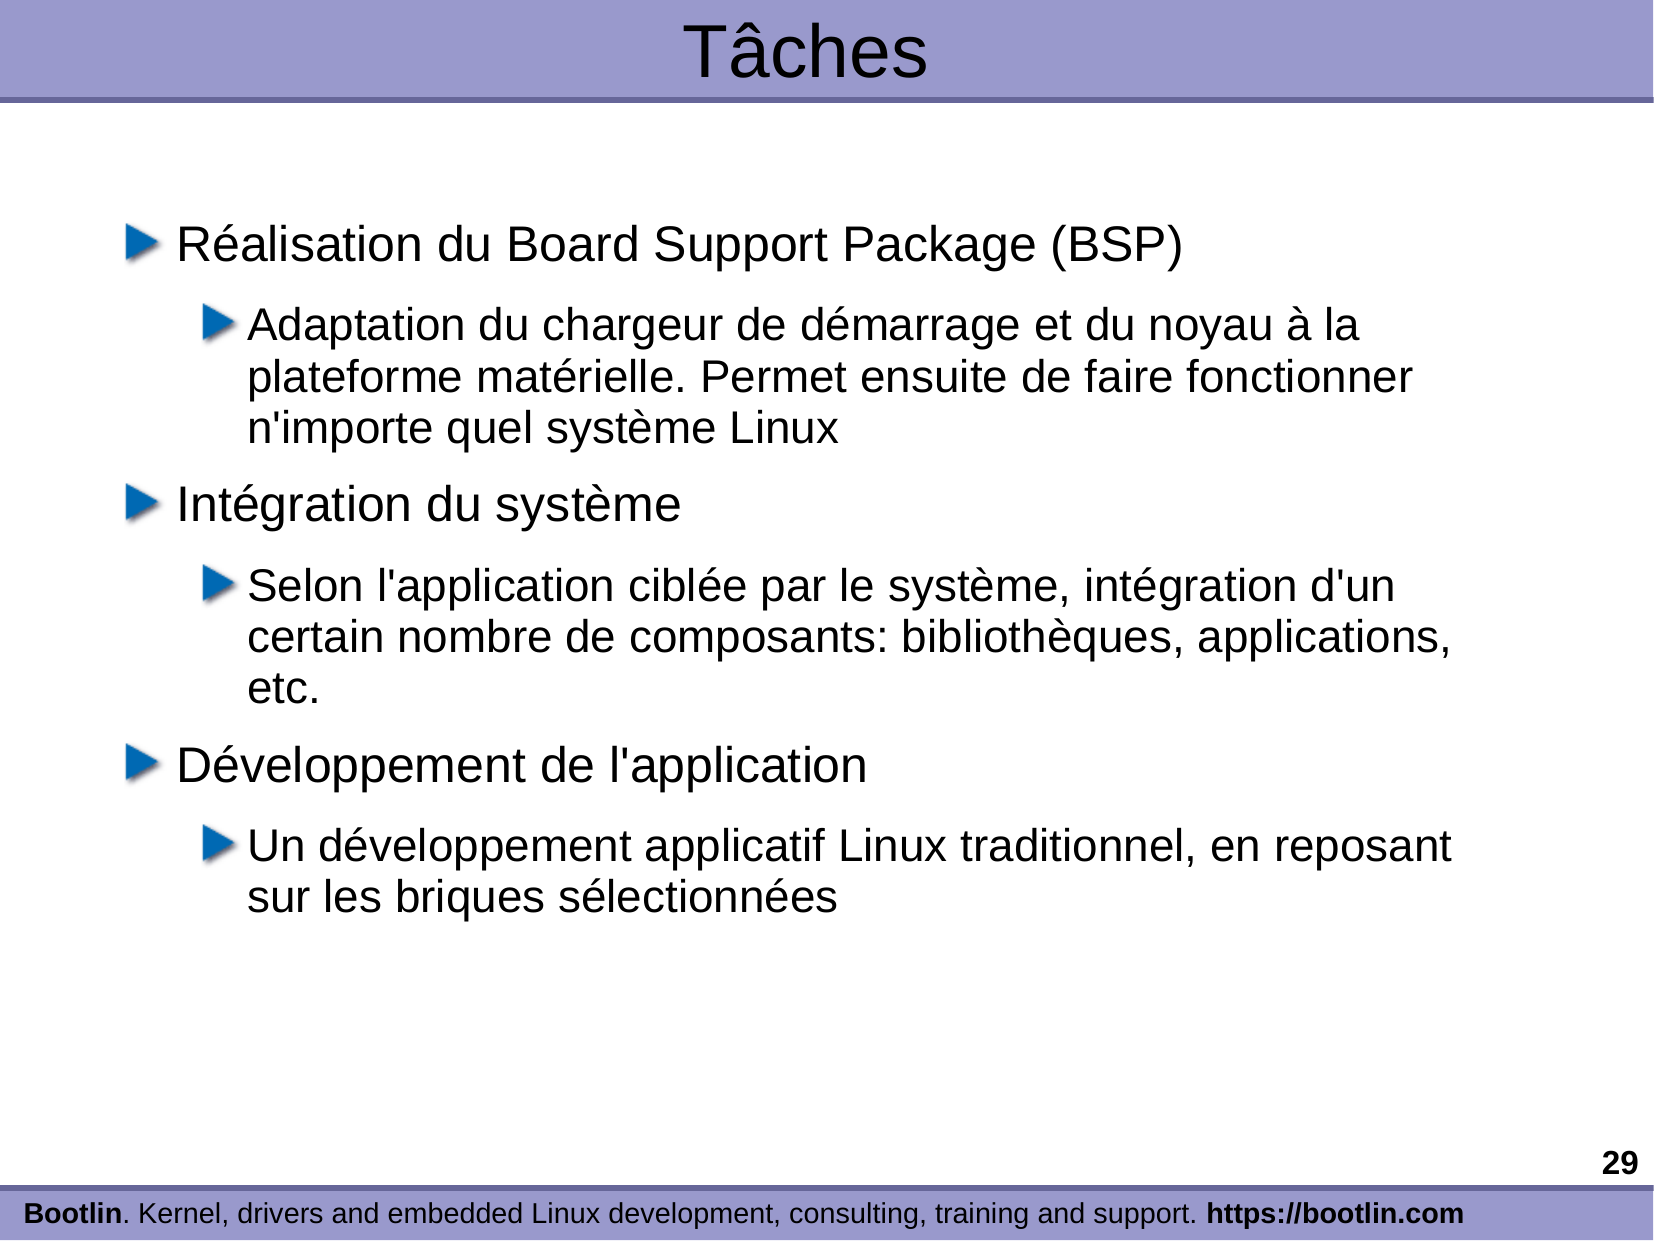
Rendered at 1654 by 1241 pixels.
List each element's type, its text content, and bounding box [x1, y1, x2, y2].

title Tâches [60, 5, 1551, 97]
list Réalisation du Board Support Package (BSP) Adaptation du chargeur de démarrage et du noyau à la plateforme matérielle. Permet ensuite de faire fonctionner n'importe quel système Linux Intégration du système Selon l'application ciblée par le système, intégration d'un certain nombre de composants: bibliothèques, applications, etc. Développement de l'application Un développement applicatif Linux traditionnel, en reposant sur les briques sélectionnées [105, 216, 1518, 1066]
